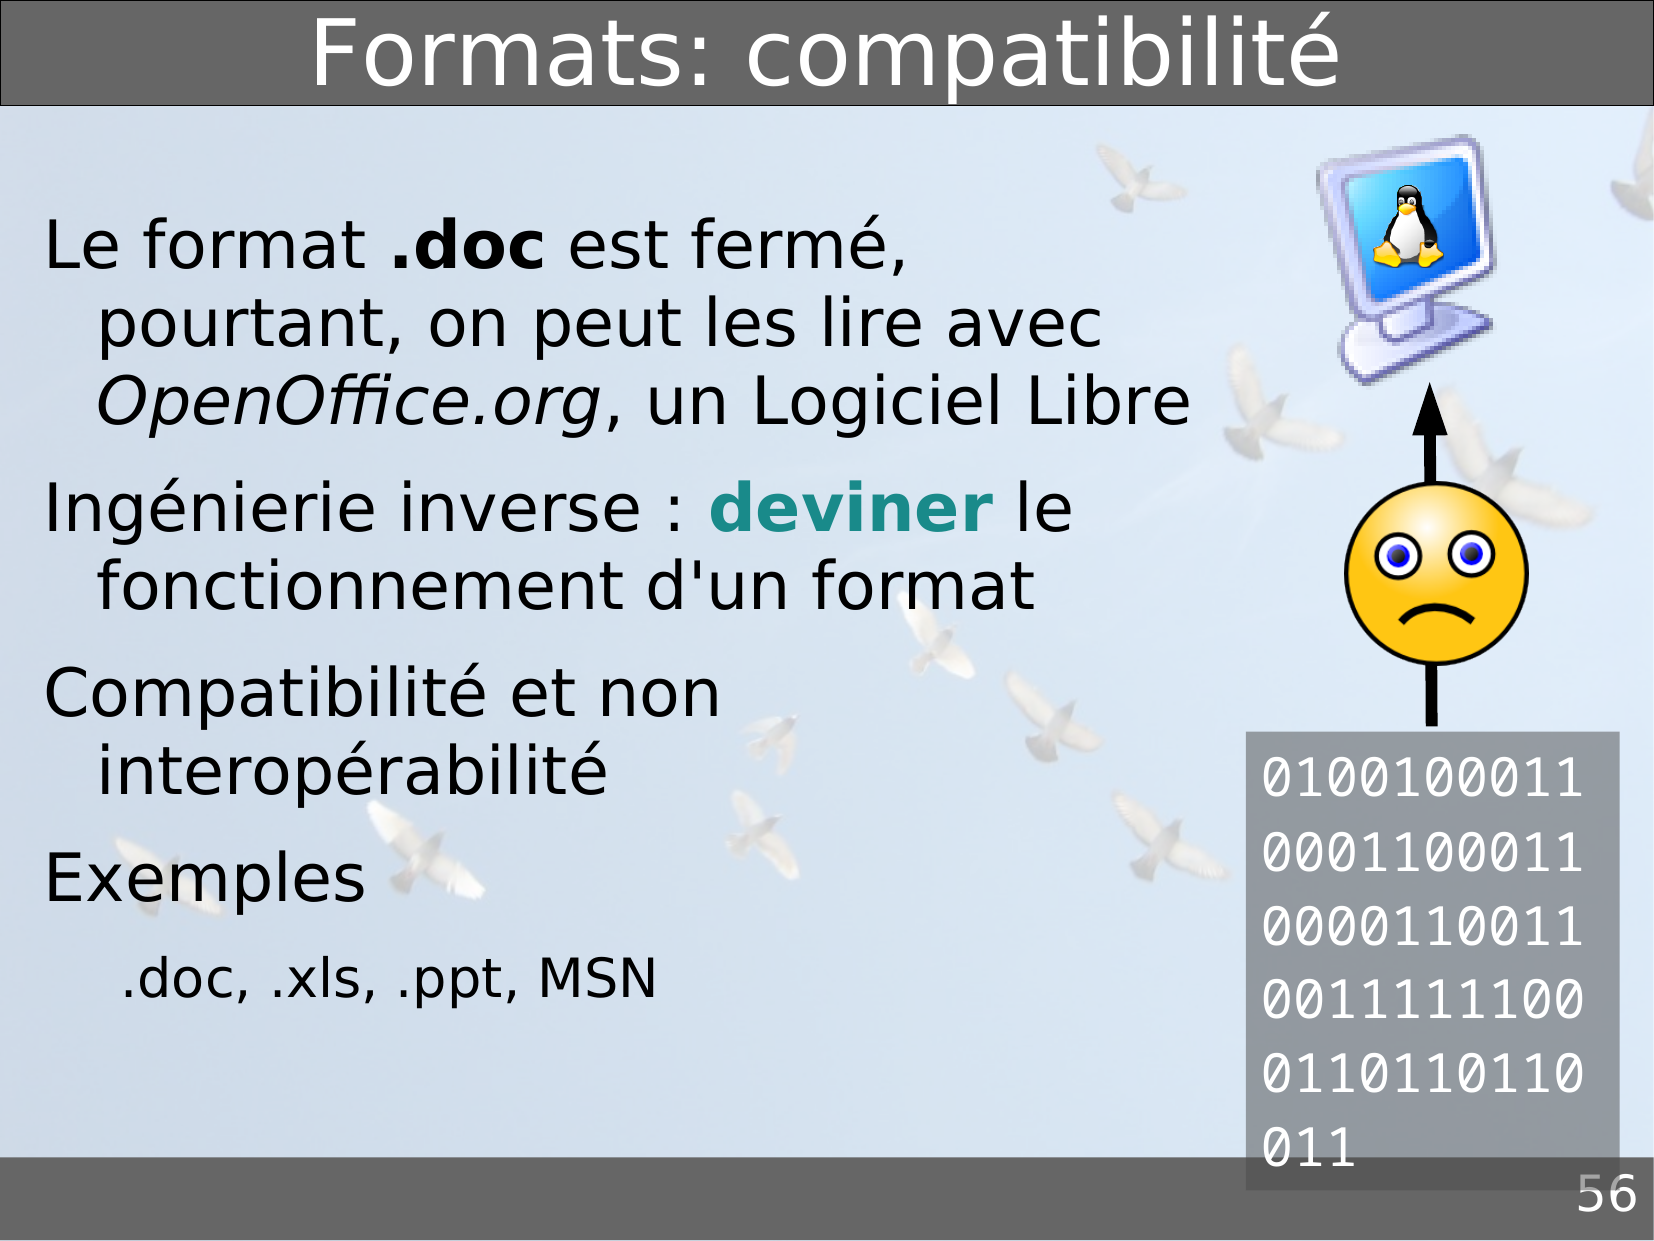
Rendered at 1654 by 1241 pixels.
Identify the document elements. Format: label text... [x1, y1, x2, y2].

title Formats: compatibilité [0, 0, 1654, 107]
text_box 01001000110001100011000011001100111111000110110110011 [1245, 731, 1620, 1125]
picture [1344, 481, 1529, 666]
list Le format .doc est fermé, pourtant, on peut les lire avec OpenOffice.org, un Logiciel Libre Ingénierie inverse : deviner le fonctionnement d'un format Compatibilité et non interopérabilité Exemples .doc, .xls, .ppt, MSN [25, 206, 1219, 1132]
picture [1274, 134, 1544, 391]
